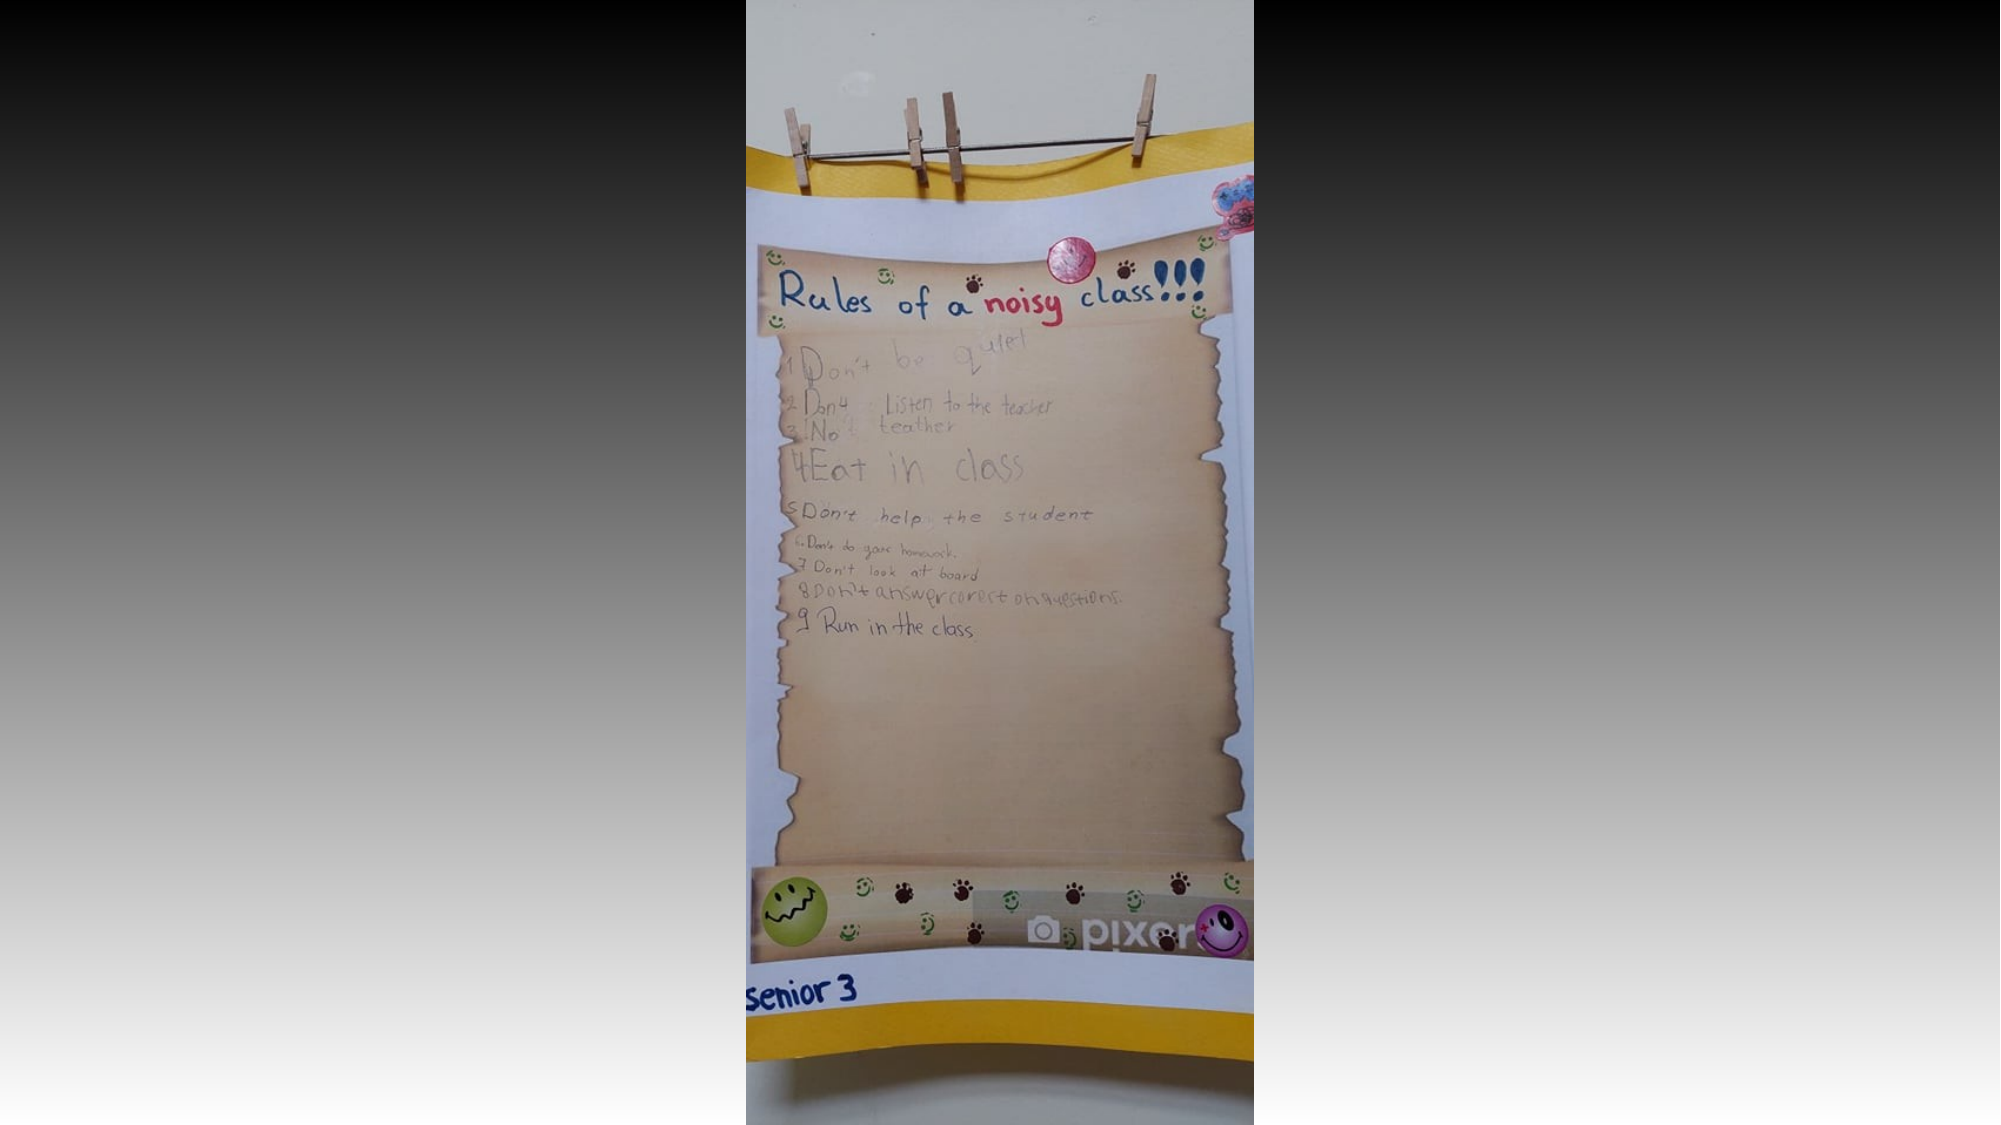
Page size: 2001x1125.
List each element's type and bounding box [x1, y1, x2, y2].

picture [746, 0, 1254, 1125]
